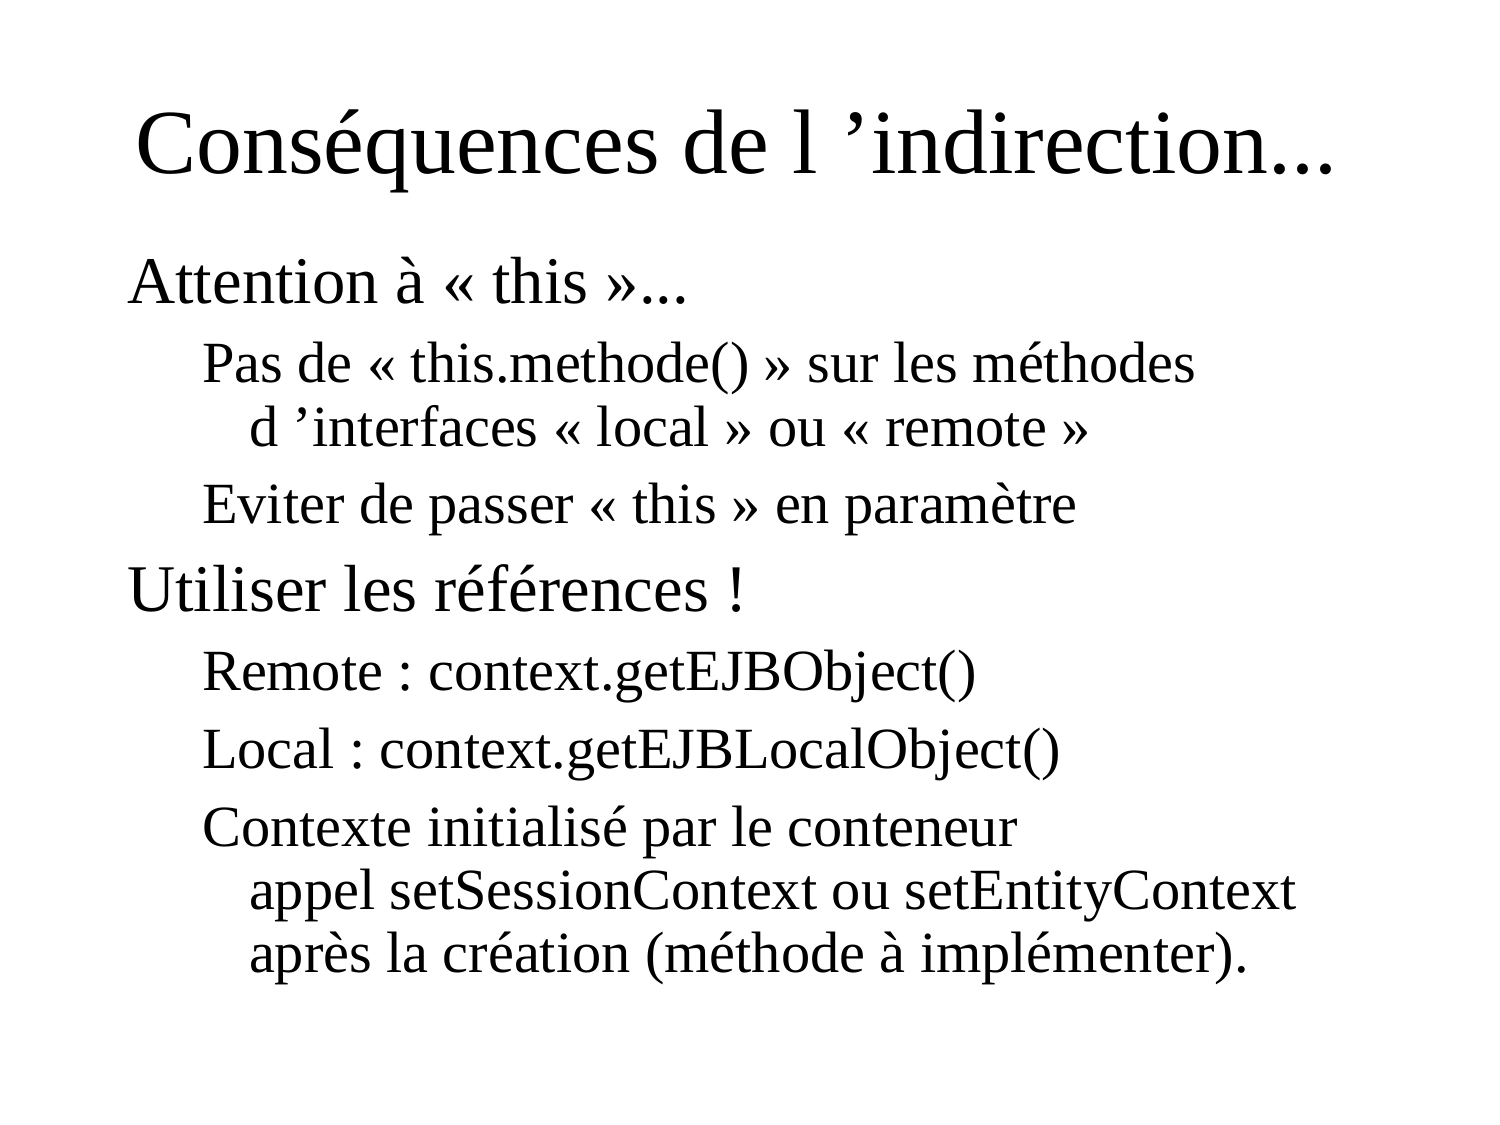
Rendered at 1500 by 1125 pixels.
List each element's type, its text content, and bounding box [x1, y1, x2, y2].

title Conséquences de l ’indirection... [99, 50, 1375, 238]
list Attention à « this »... Pas de « this.methode() » sur les méthodes d ’interfaces « local » ou « remote » Eviter de passer « this » en paramètre Utiliser les références ! Remote : context.getEJBObject() Local : context.getEJBLocalObject() Contexte initialisé par le conteneur appel setSessionContext ou setEntityContext après la création (méthode à implémenter). [112, 237, 1388, 1075]
